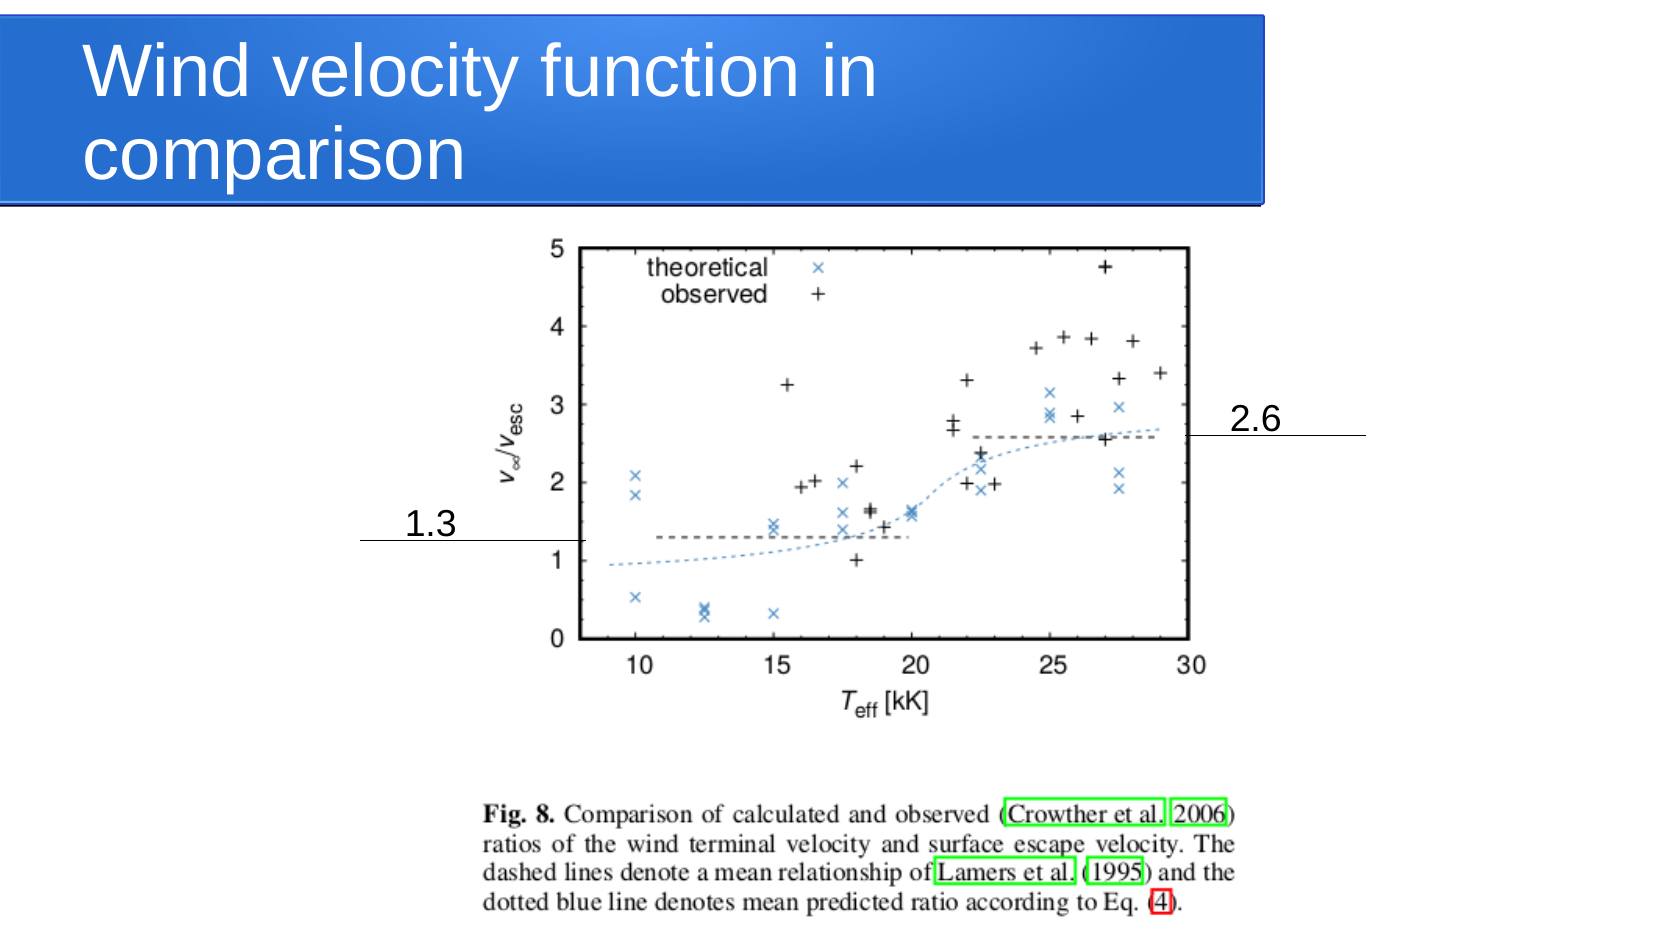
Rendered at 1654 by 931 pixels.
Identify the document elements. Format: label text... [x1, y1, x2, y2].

title Wind velocity function in comparison [82, 29, 1235, 196]
picture [480, 209, 1244, 926]
text_box 2.6 [1215, 390, 1351, 447]
text_box 1.3 [390, 495, 526, 552]
